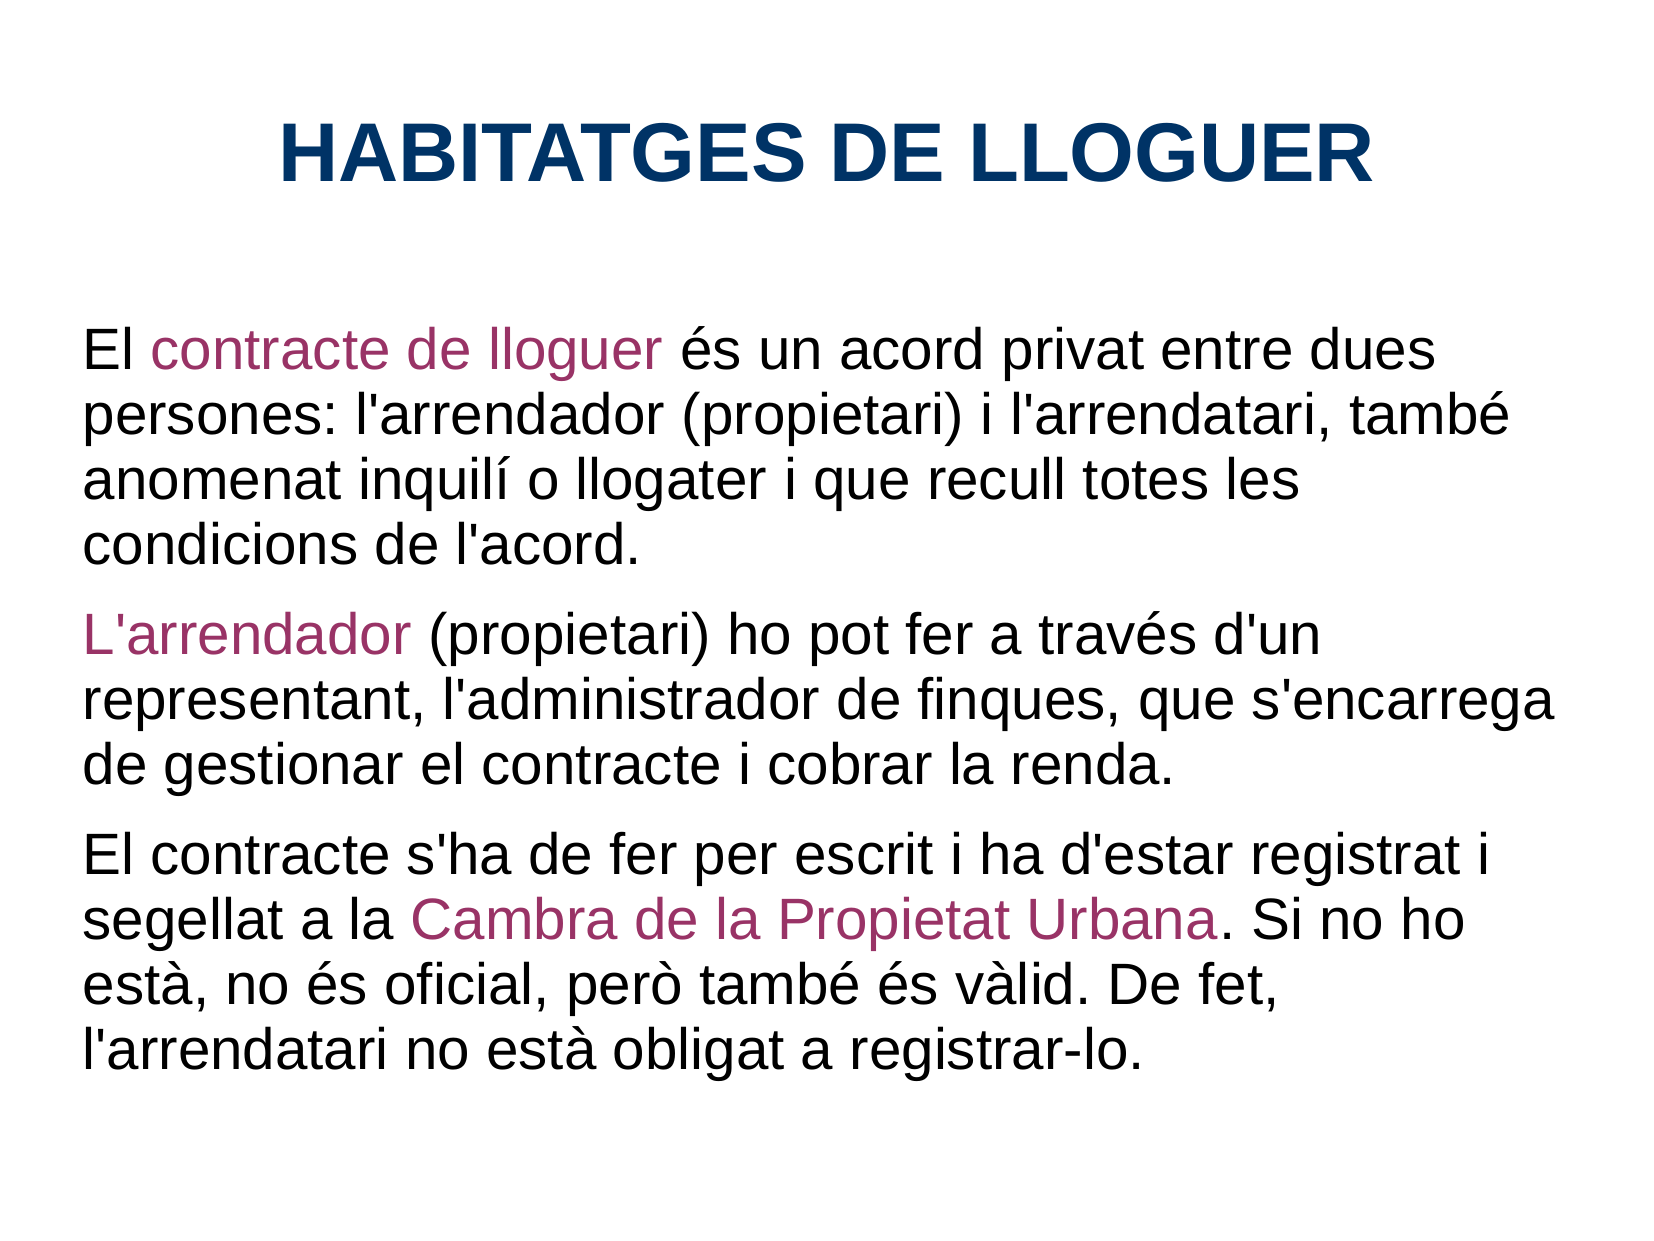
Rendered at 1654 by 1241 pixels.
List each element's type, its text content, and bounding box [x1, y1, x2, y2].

subtitle El contracte de lloguer és un acord privat entre dues persones: l'arrendador (propietari) i l'arrendatari, també anomenat inquilí o llogater i que recull totes les condicions de l'acord. L'arrendador (propietari) ho pot fer a través d'un representant, l'administrador de finques, que s'encarrega de gestionar el contracte i cobrar la renda. El contracte s'ha de fer per escrit i ha d'estar registrat i segellat a la Cambra de la Propietat Urbana. Si no ho està, no és oficial, però també és vàlid. De fet, l'arrendatari no està obligat a registrar-lo. [82, 297, 1571, 1102]
title HABITATGES DE LLOGUER [82, 56, 1571, 250]
